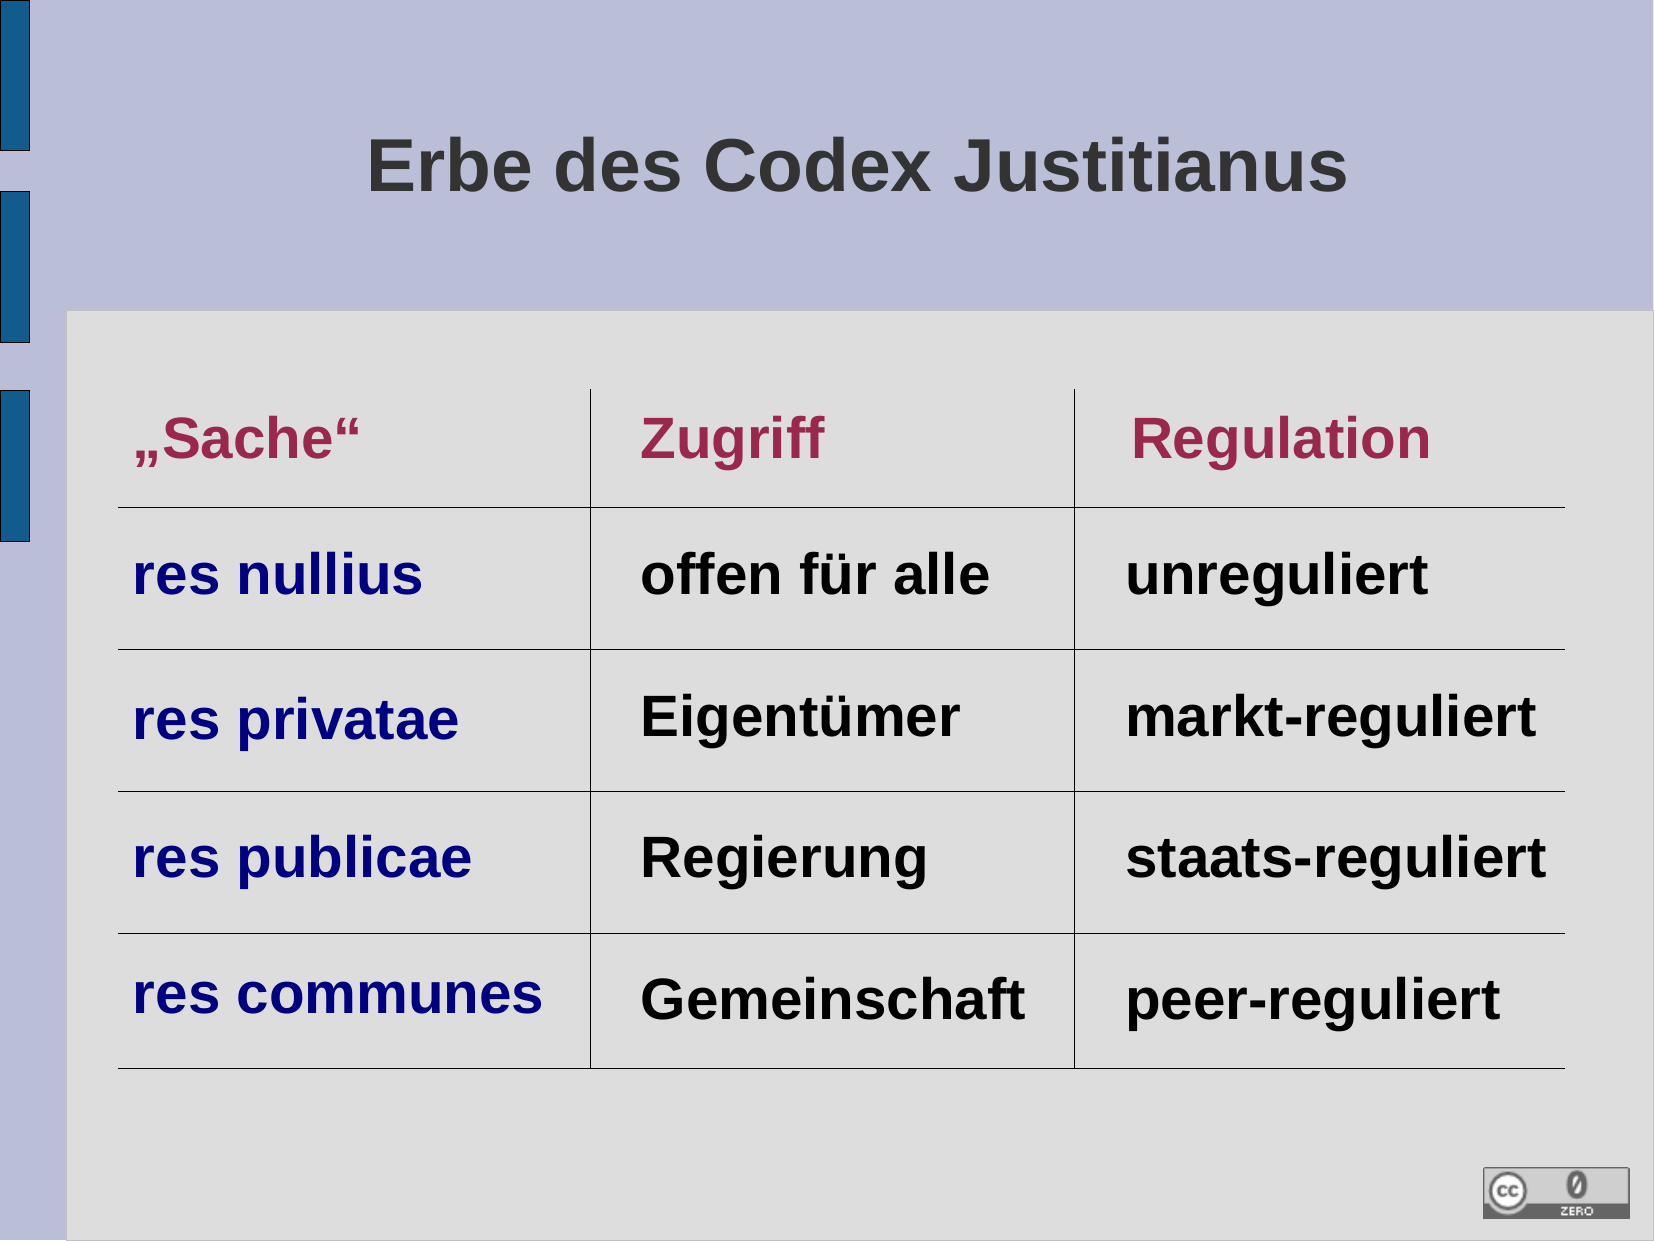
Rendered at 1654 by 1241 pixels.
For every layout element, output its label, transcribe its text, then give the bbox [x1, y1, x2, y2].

text_box Regulation [1116, 398, 1447, 479]
text_box res privatae [118, 679, 476, 759]
title Erbe des Codex Justitianus [121, 61, 1595, 269]
text_box peer-reguliert [1110, 959, 1517, 1040]
text_box res communes [118, 953, 560, 1034]
text_box offen für alle [625, 534, 1006, 615]
text_box staats-reguliert [1110, 817, 1563, 898]
text_box Gemeinschaft [626, 959, 1042, 1040]
text_box Eigentümer [626, 676, 977, 756]
text_box Zugriff [626, 398, 841, 479]
text_box markt-reguliert [1110, 676, 1553, 756]
text_box Regierung [626, 817, 944, 898]
text_box res nullius [118, 534, 440, 615]
picture [1483, 1167, 1630, 1219]
text_box res publicae [118, 817, 489, 898]
text_box unreguliert [1110, 534, 1445, 615]
text_box „Sache“ [118, 398, 379, 479]
